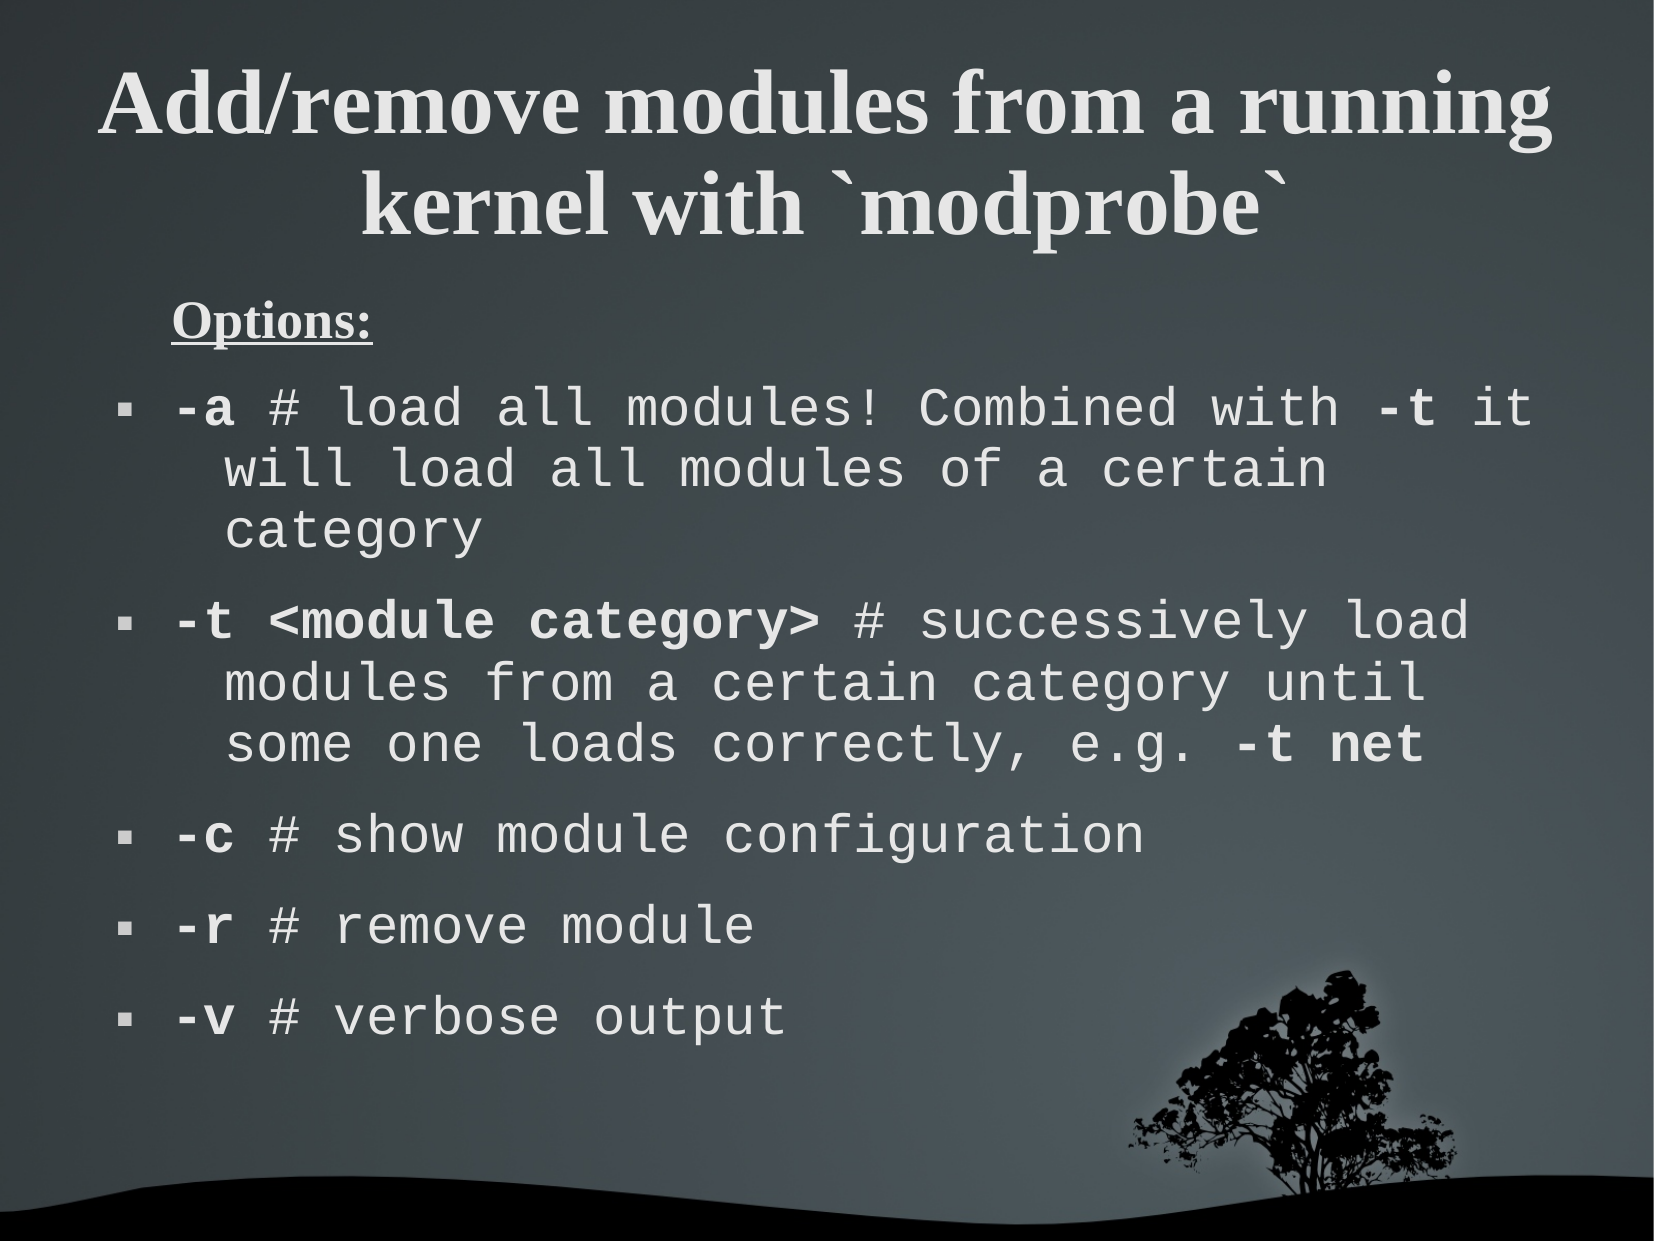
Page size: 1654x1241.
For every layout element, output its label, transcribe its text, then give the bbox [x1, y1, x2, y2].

list Options: -a # load all modules! Combined with -t it will load all modules of a certain category -t <module category> # successively load modules from a certain category until some one loads correctly, e.g. -t net -c # show module configuration -r # remove module -v # verbose output [82, 290, 1571, 1230]
picture [0, 0, 1654, 1241]
title Add/remove modules from a running kernel with `modprobe` [82, 33, 1571, 274]
